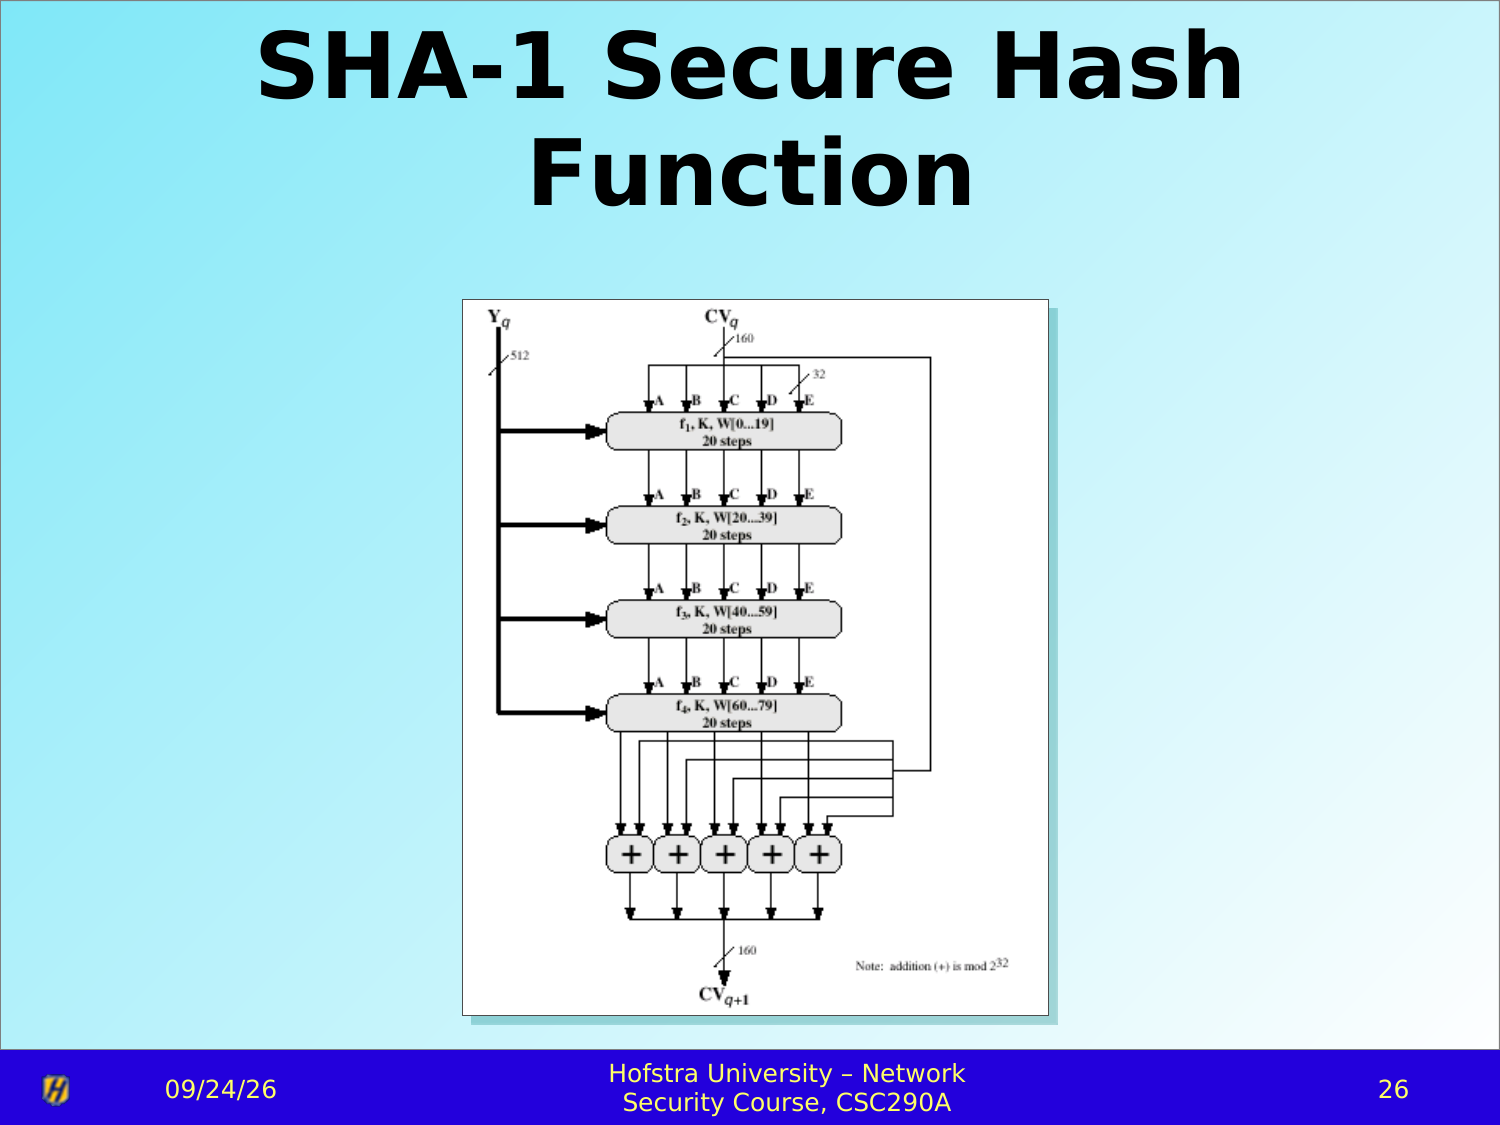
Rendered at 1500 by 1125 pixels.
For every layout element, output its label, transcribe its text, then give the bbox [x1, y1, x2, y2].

picture [462, 299, 1049, 1016]
title SHA-1 Secure Hash Function [112, 5, 1391, 236]
picture [37, 1072, 76, 1110]
